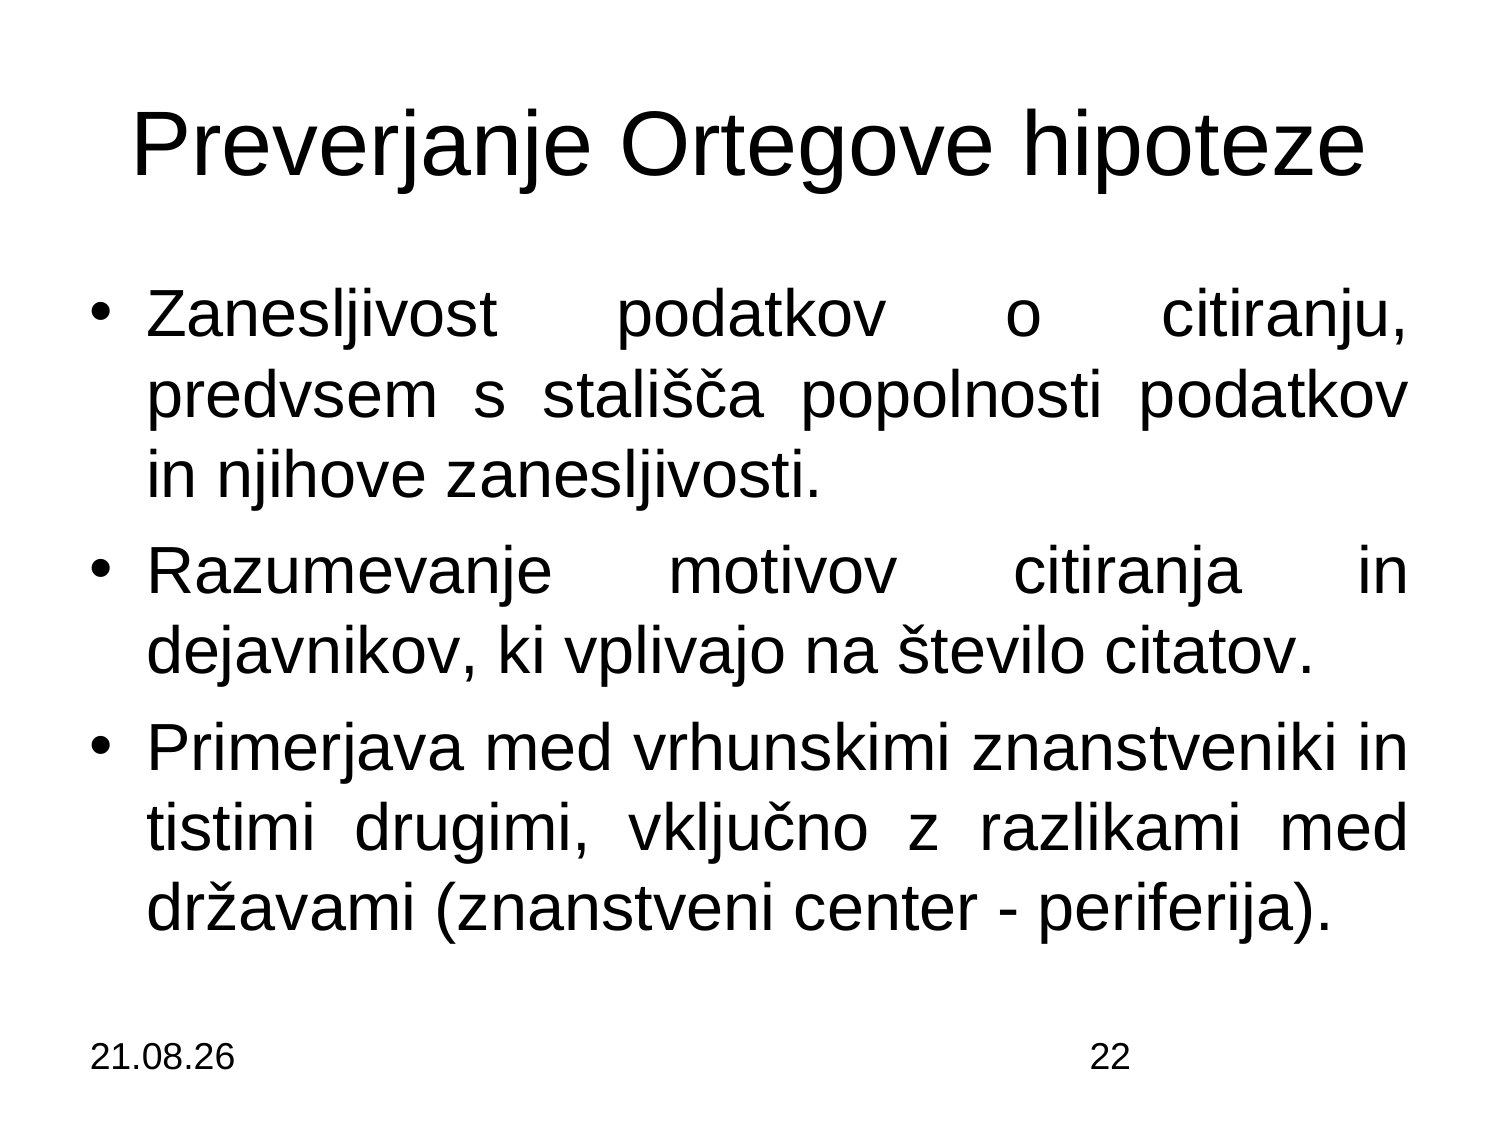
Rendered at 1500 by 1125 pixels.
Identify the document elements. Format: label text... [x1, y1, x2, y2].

title Preverjanje Ortegove hipoteze [75, 45, 1426, 233]
list Zanesljivost podatkov o citiranju, predvsem s stališča popolnosti podatkov in njihove zanesljivosti. Razumevanje motivov citiranja in dejavnikov, ki vplivajo na število citatov. Primerjava med vrhunskimi znanstveniki in tistimi drugimi, vključno z razlikami med državami (znanstveni center - periferija). [75, 262, 1426, 1006]
